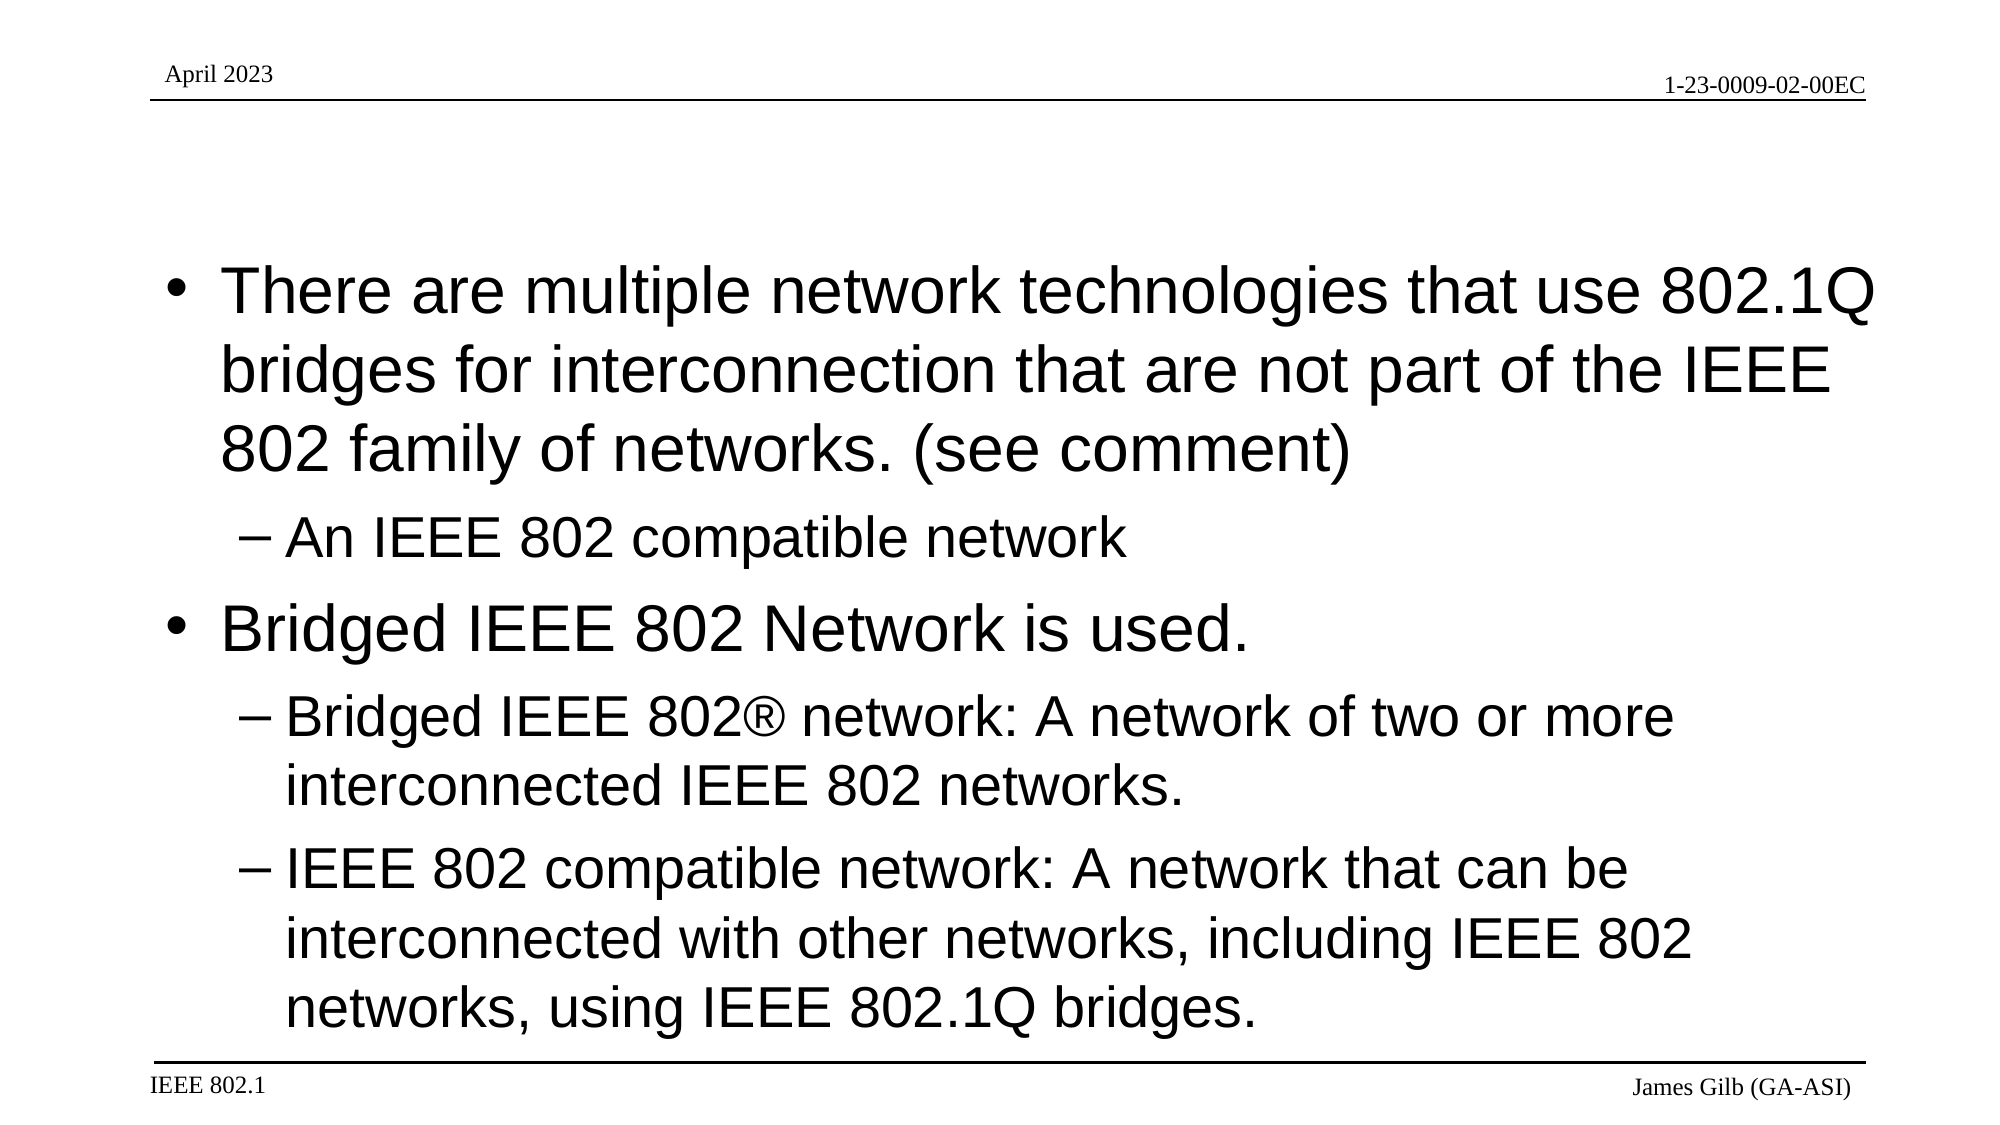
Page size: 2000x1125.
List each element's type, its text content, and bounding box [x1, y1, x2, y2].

list There are multiple network technologies that use 802.1Q bridges for interconnection that are not part of the IEEE 802 family of networks. (see comment) An IEEE 802 compatible network Bridged IEEE 802 Network is used. Bridged IEEE 802® network: A network of two or more interconnected IEEE 802 networks. IEEE 802 compatible network: A network that can be interconnected with other networks, including IEEE 802 networks, using IEEE 802.1Q bridges. [150, 239, 1900, 1051]
